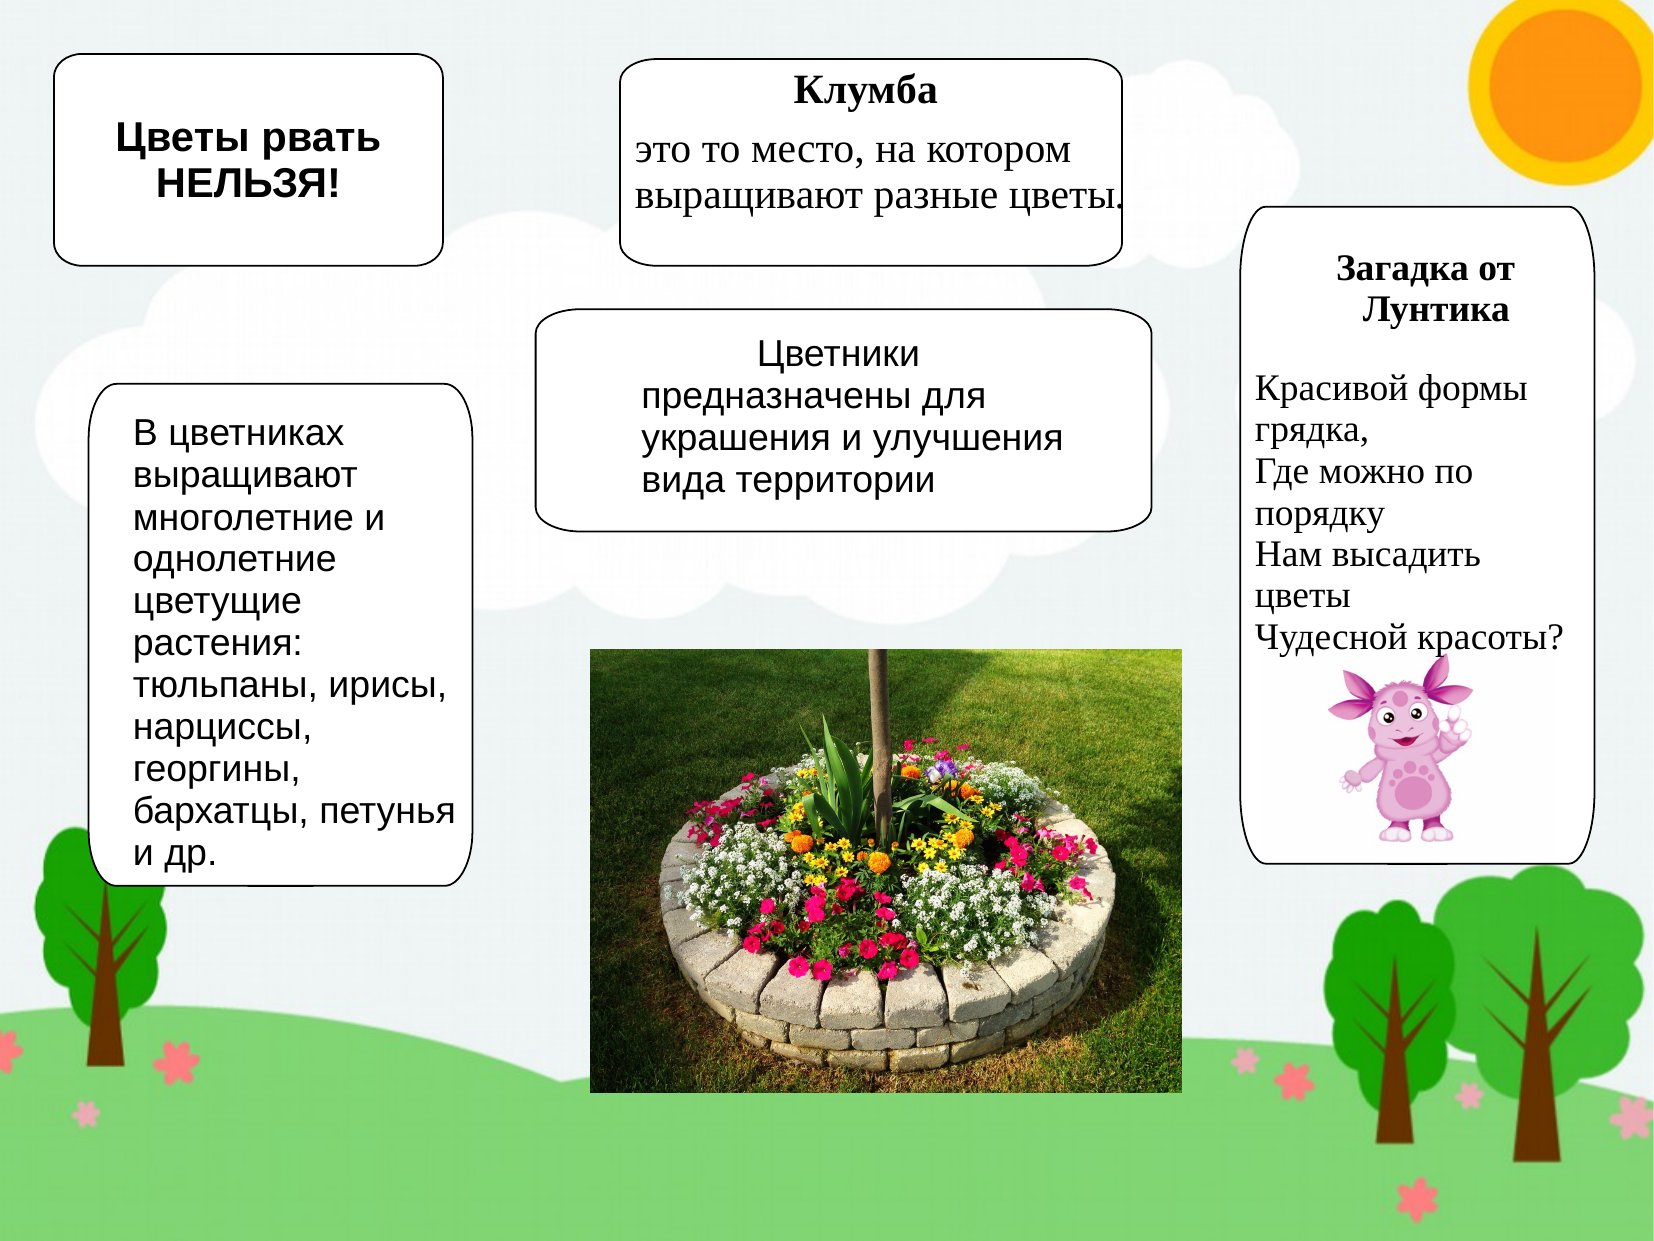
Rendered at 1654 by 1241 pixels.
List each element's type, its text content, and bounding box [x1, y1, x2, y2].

text_box это то место, на котором выращивают разные цветы. [620, 118, 1182, 226]
text_box Клумба [620, 59, 1123, 118]
text_box Клумба [620, 226, 1123, 325]
text_box [1100, 310, 1152, 532]
text_box В цветниках выращивают многолетние и однолетние цветущие растения: тюльпаны, ирисы, нарциссы, георгины, бархатцы, петунья и др. [118, 404, 473, 882]
text_box [535, 309, 626, 532]
text_box Цветники предназначены для украшения и улучшения вида территории [626, 324, 1100, 562]
text_box [1240, 698, 1595, 864]
text_box Цветы рвать НЕЛЬЗЯ! [53, 53, 443, 266]
picture [0, 0, 1654, 1241]
text_box Загадка от Лунтика Красивой формы грядка, Где можно по порядку Нам высадить цветы Чудесной красоты? [1240, 206, 1595, 698]
text_box [88, 383, 467, 886]
